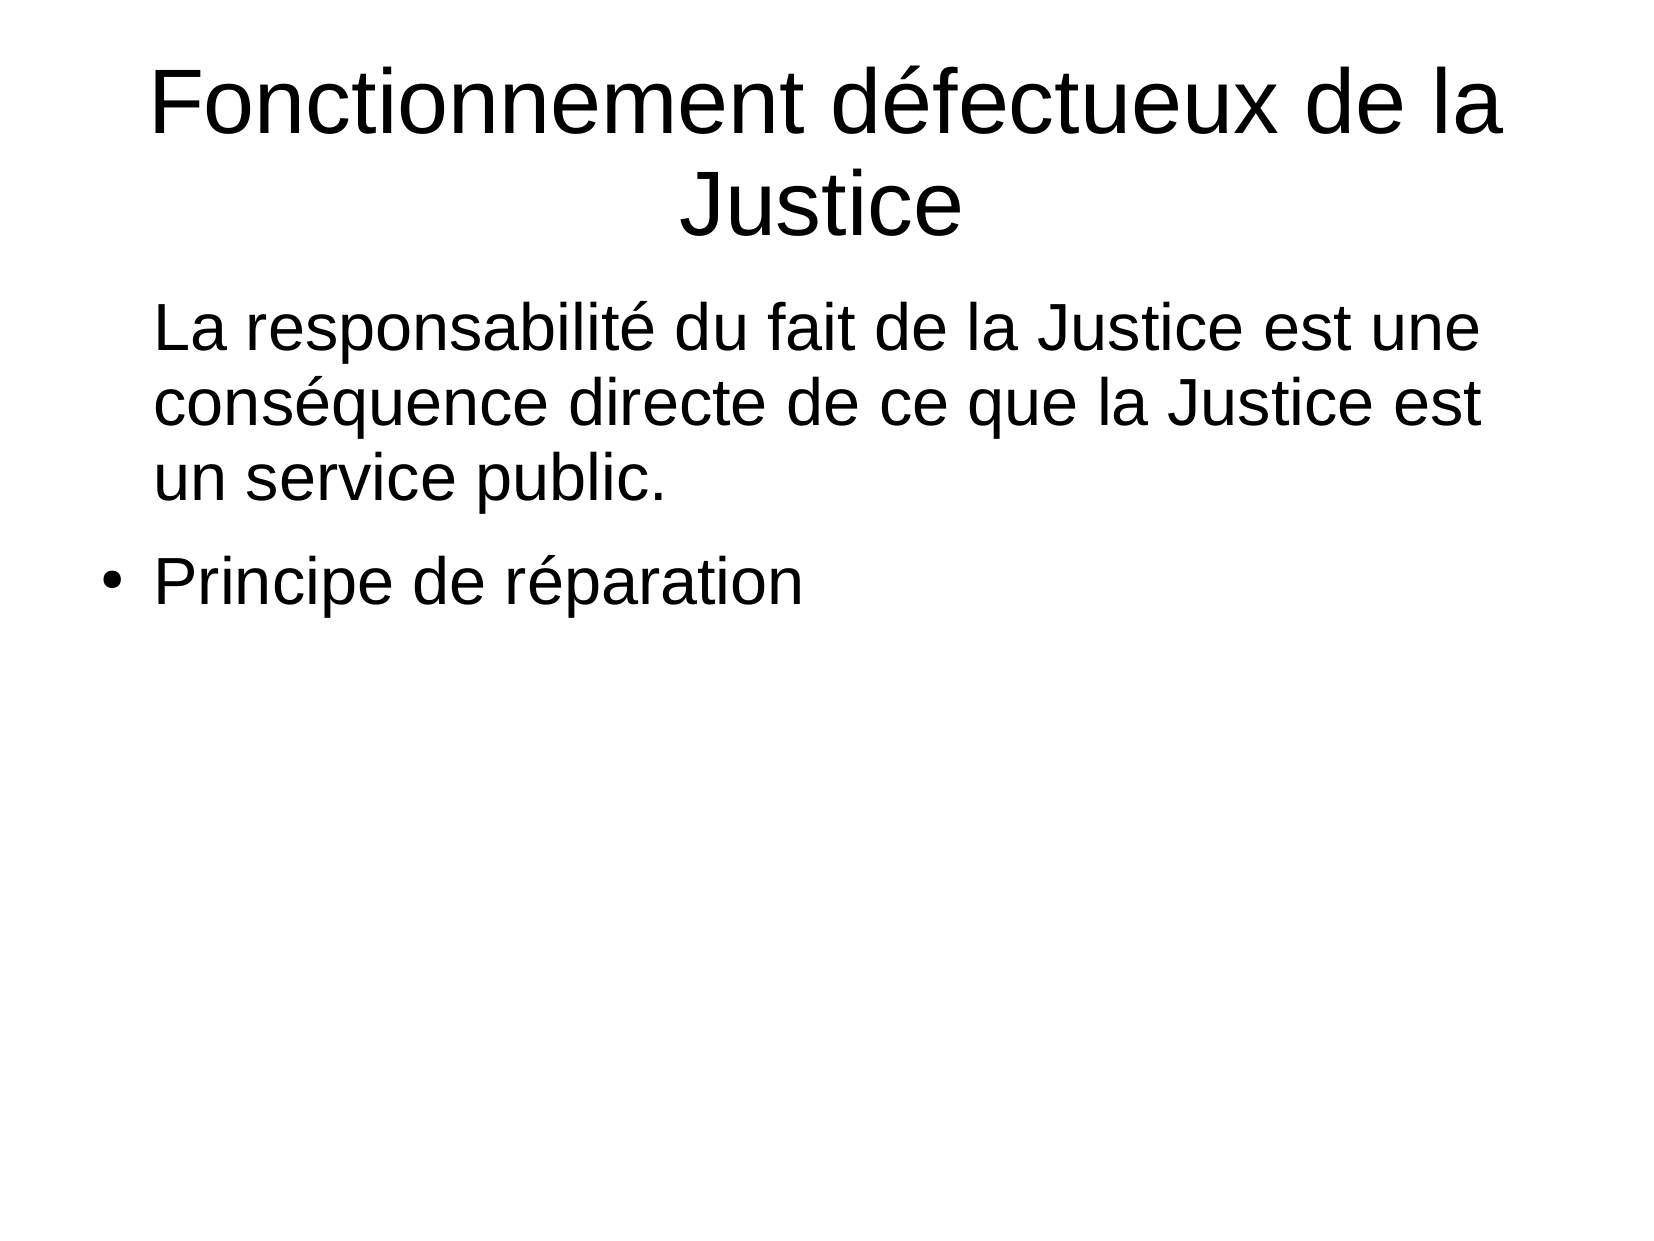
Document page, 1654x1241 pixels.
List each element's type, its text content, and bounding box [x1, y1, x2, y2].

list La responsabilité du fait de la Justice est une conséquence directe de ce que la Justice est un service public. Principe de réparation [82, 290, 1571, 1010]
title Fonctionnement défectueux de la Justice [82, 49, 1571, 257]
